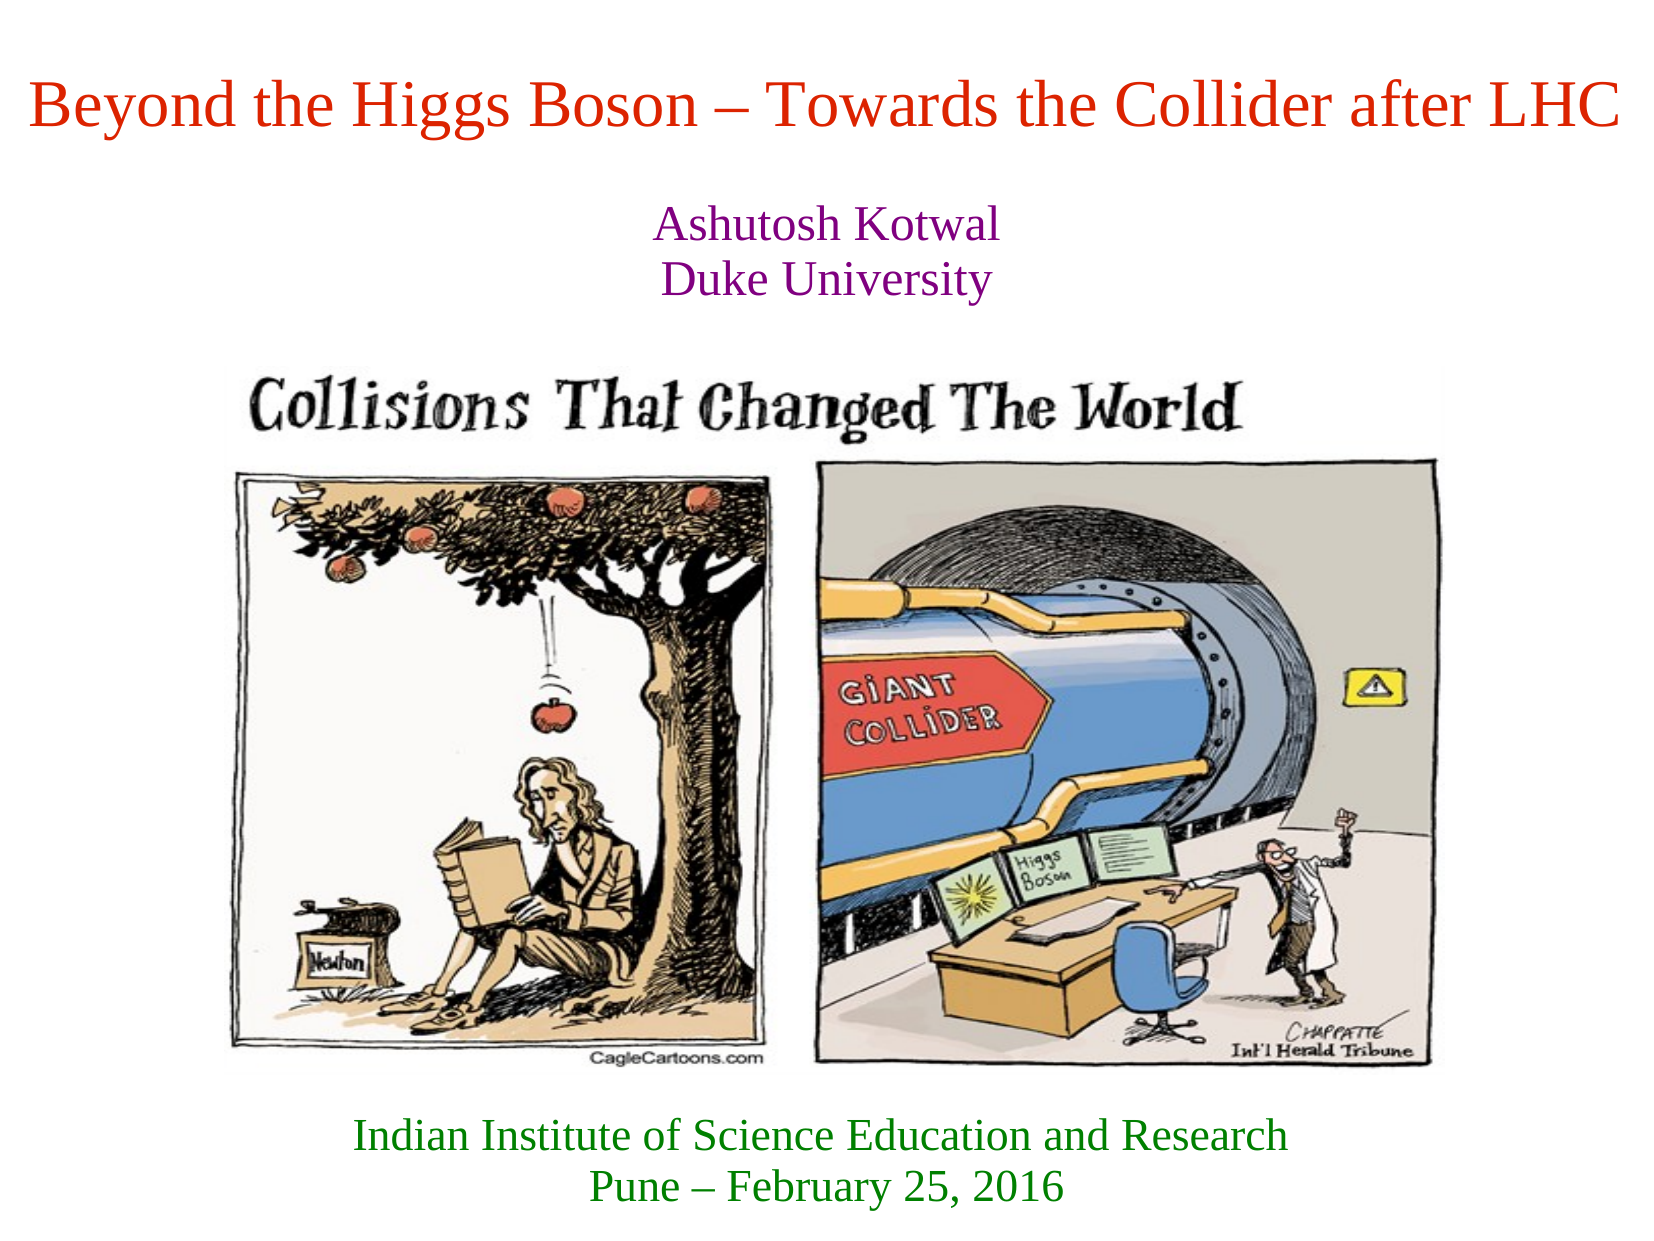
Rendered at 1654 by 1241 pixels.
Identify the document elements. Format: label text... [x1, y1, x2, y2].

title Beyond the Higgs Boson – Towards the Collider after LHC Ashutosh Kotwal Duke University [0, 0, 1654, 378]
picture [224, 366, 1445, 1075]
title Indian Institute of Science Education and Research Pune – February 25, 2016 [120, 995, 1533, 1241]
